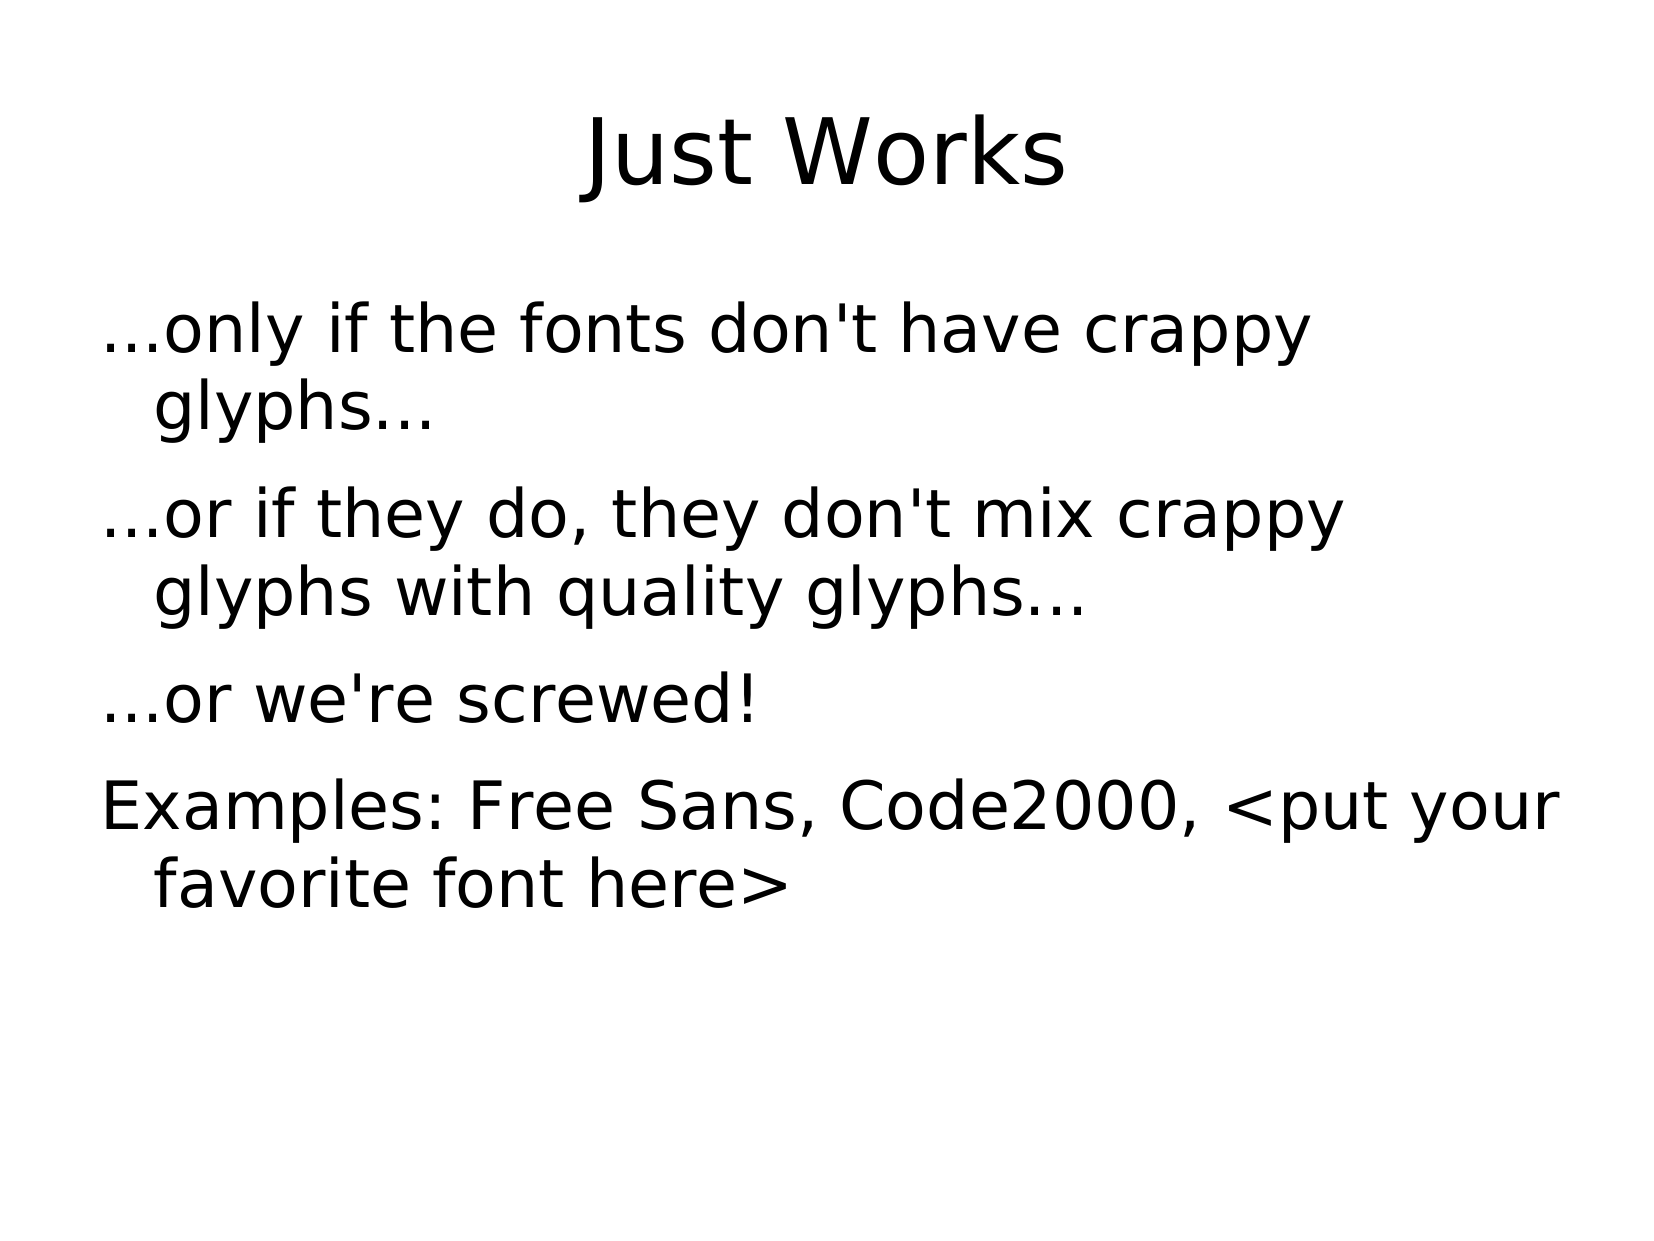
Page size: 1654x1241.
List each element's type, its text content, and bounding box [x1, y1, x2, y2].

list ...only if the fonts don't have crappy glyphs... ...or if they do, they don't mix crappy glyphs with quality glyphs... ...or we're screwed! Examples: Free Sans, Code2000, <put your favorite font here> [82, 290, 1571, 1109]
title Just Works [82, 49, 1571, 257]
